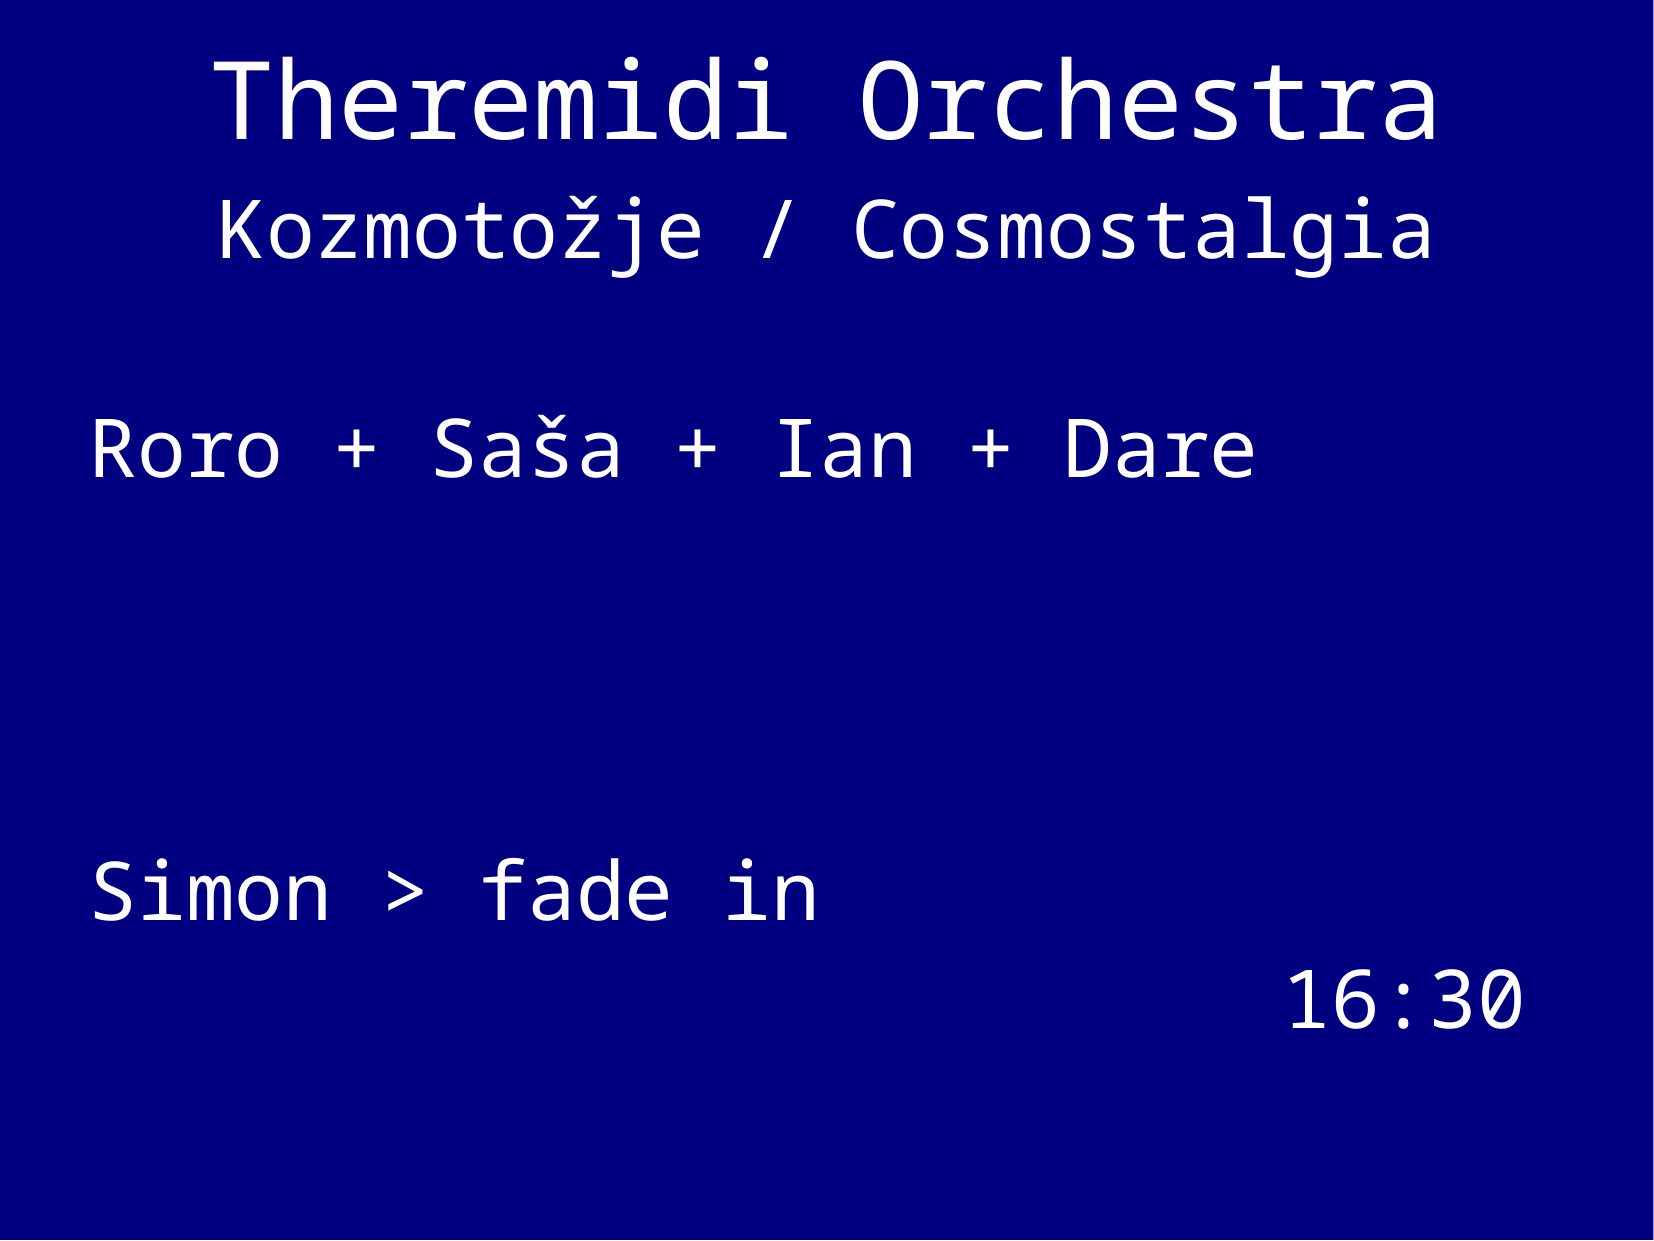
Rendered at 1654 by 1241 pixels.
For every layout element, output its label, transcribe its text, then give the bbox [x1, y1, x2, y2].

text_box 16:30 [1282, 900, 1620, 1096]
title Theremidi Orchestra Kozmotožje / Cosmostalgia [82, 49, 1571, 257]
subtitle Roro + Saša + Ian + Dare Simon > fade in [88, 272, 1566, 1063]
